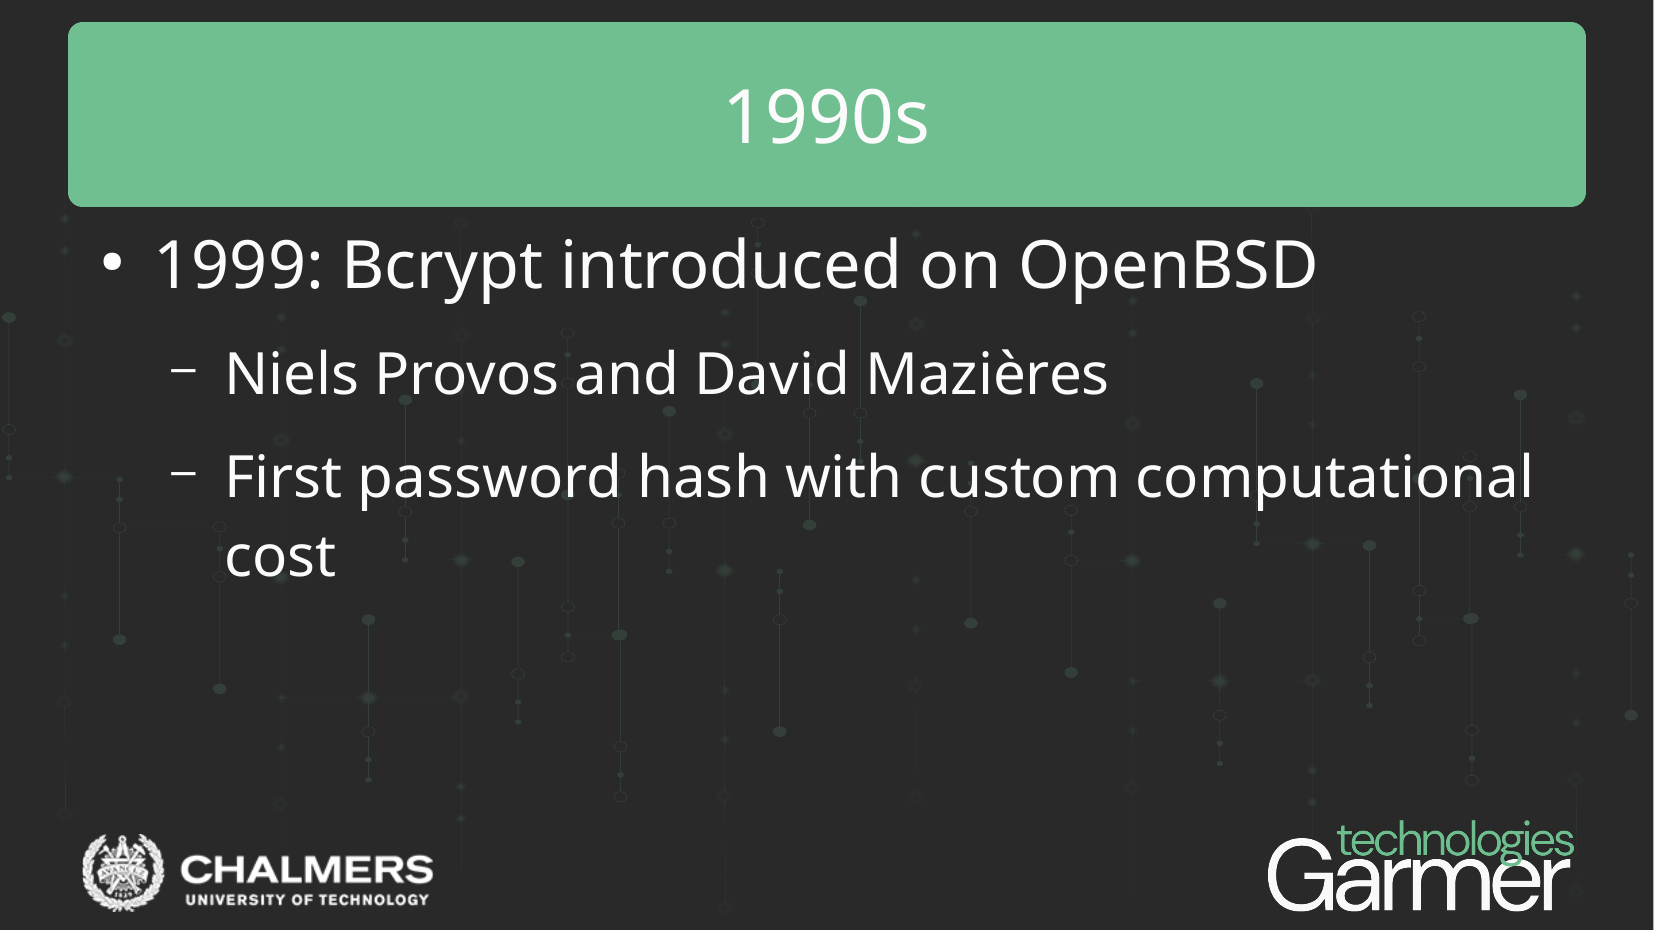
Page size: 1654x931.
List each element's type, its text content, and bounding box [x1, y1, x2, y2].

list 1999: Bcrypt introduced on OpenBSD Niels Provos and David Mazières First password hash with custom computational cost [82, 217, 1571, 758]
picture [82, 834, 443, 912]
picture [1246, 807, 1607, 912]
title 1990s [82, 37, 1571, 193]
